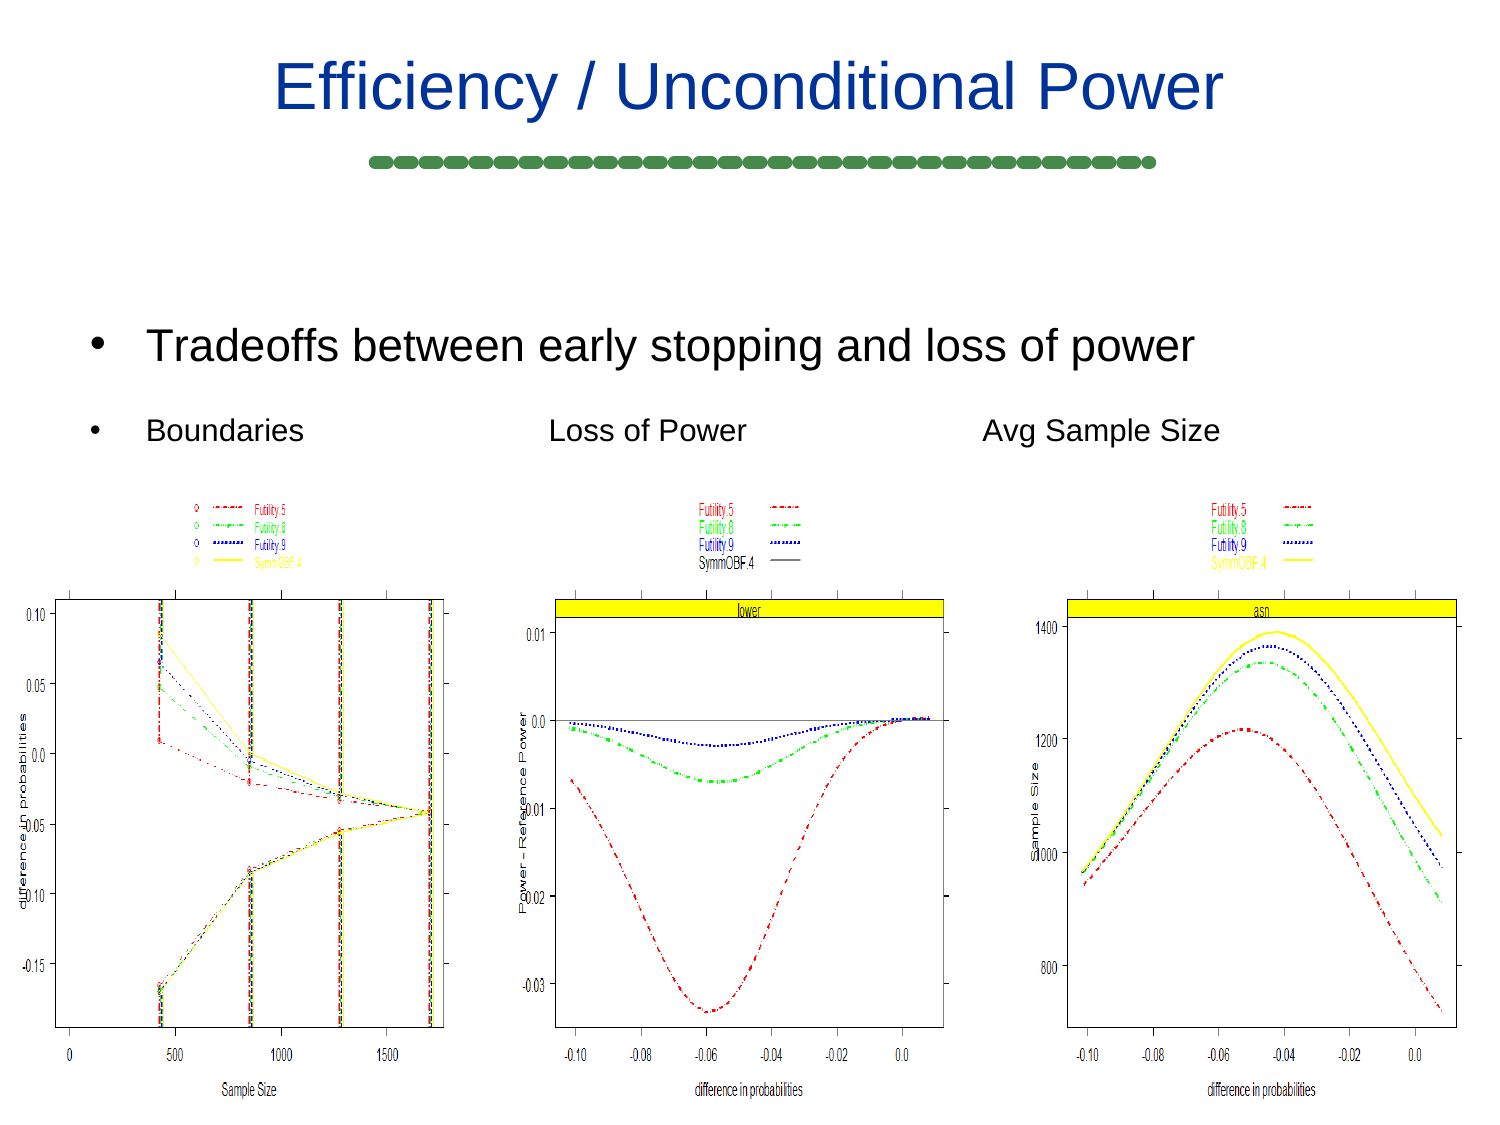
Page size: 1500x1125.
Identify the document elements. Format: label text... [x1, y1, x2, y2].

title Efficiency / Unconditional Power [37, 24, 1463, 141]
picture [0, 449, 488, 1125]
list Tradeoffs between early stopping and loss of power Boundaries Loss of Power Avg Sample Size [74, 307, 1463, 1051]
picture [1012, 449, 1500, 1125]
picture [500, 449, 988, 1125]
